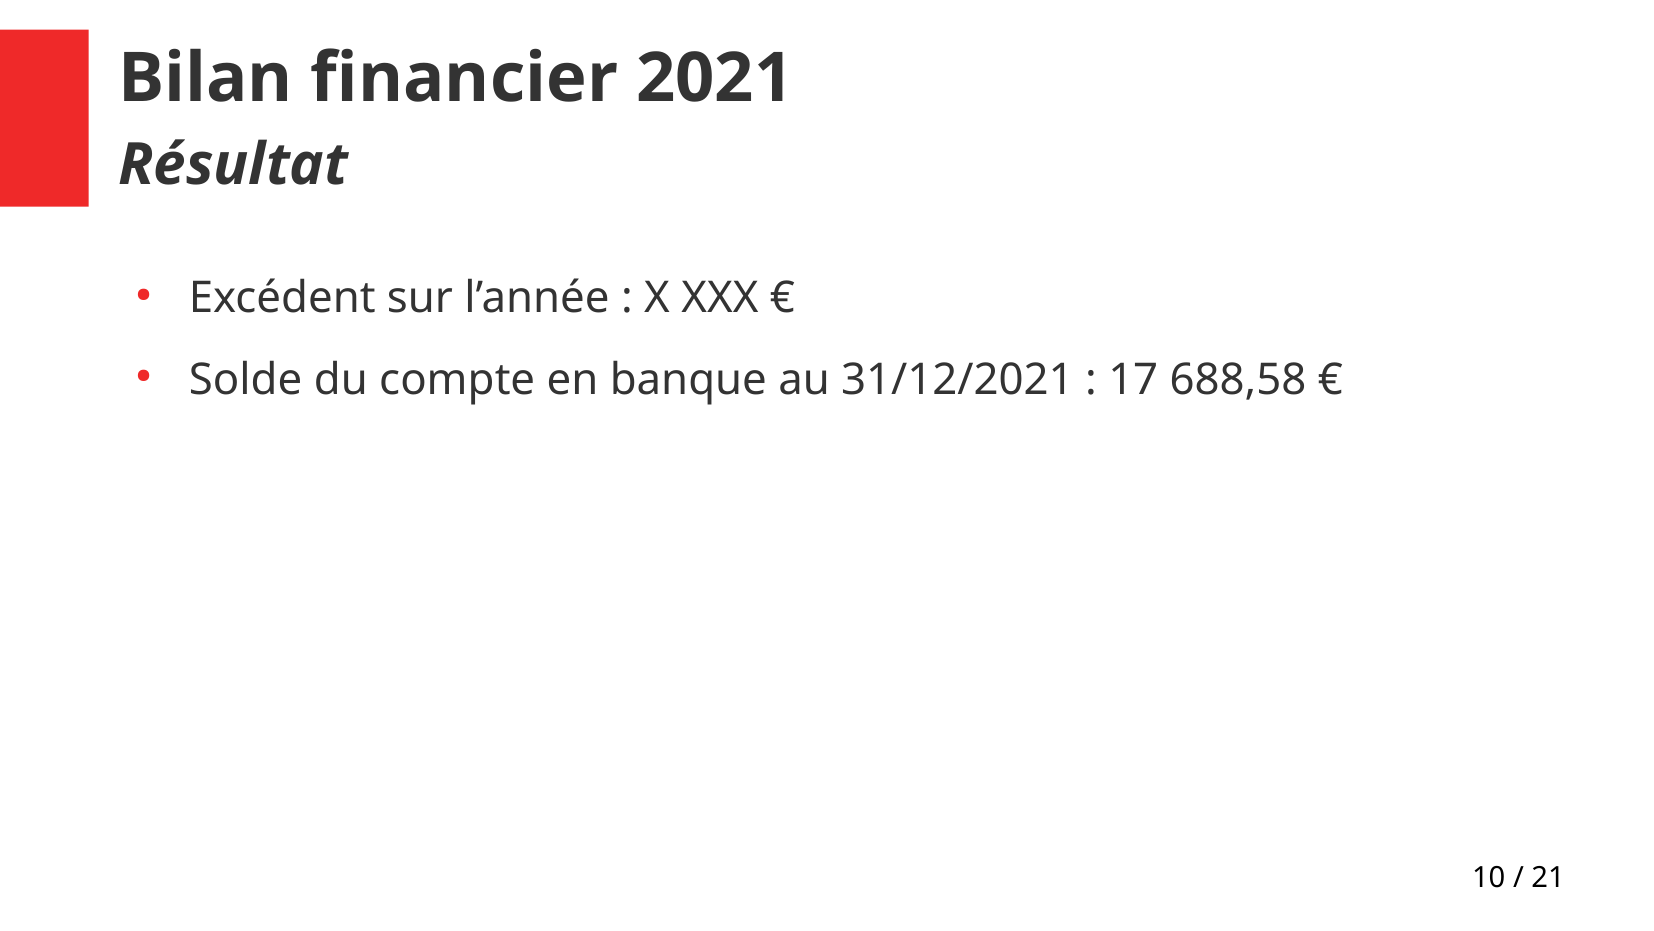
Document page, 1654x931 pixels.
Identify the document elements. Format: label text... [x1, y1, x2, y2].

list Excédent sur l’année : X XXX € Solde du compte en banque au 31/12/2021 : 17 688,58 € [118, 265, 1536, 806]
title Bilan financier 2021 Résultat [118, 37, 1571, 193]
